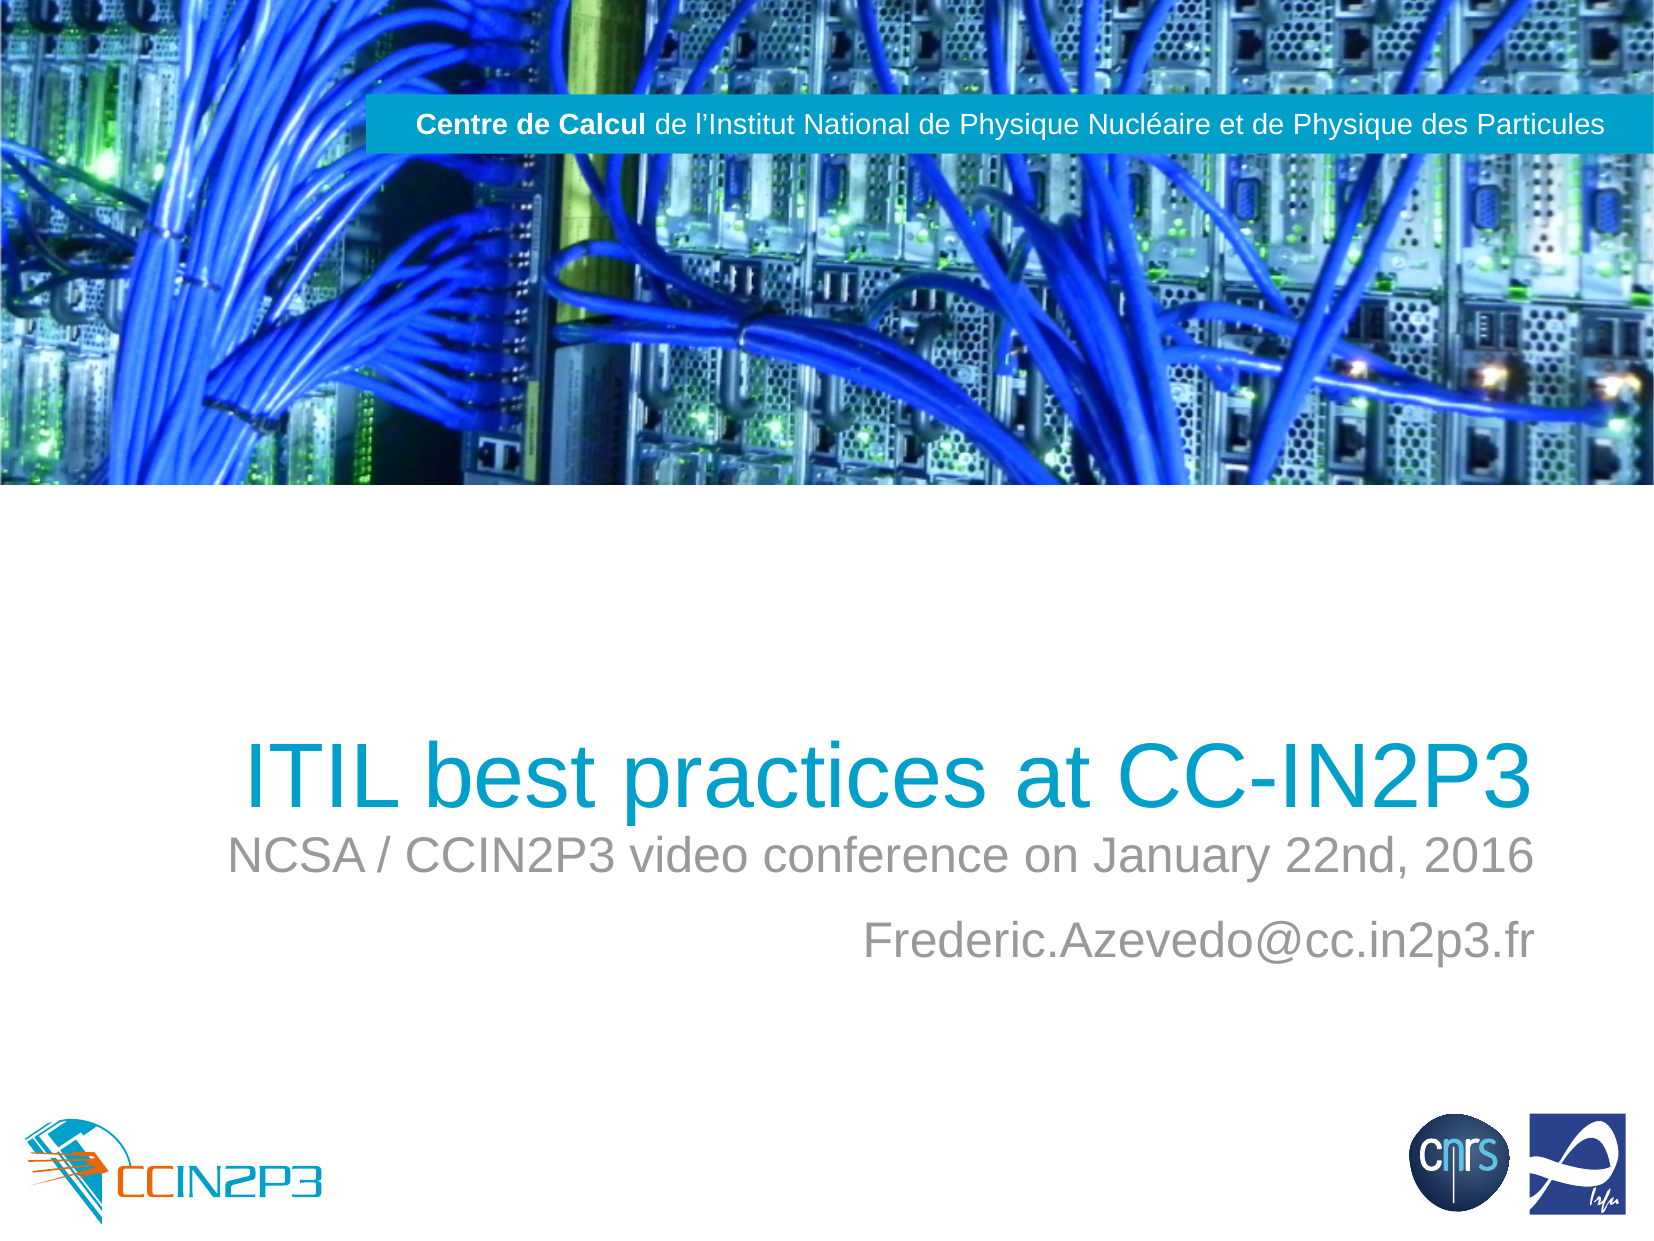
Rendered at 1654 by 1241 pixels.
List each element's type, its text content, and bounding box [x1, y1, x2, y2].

list NCSA / CCIN2P3 video conference on January 22nd, 2016 Frederic.Azevedo@cc.in2p3.fr [118, 826, 1536, 1063]
picture [0, 0, 1654, 485]
title ITIL best practices at CC-IN2P3 [118, 590, 1536, 826]
